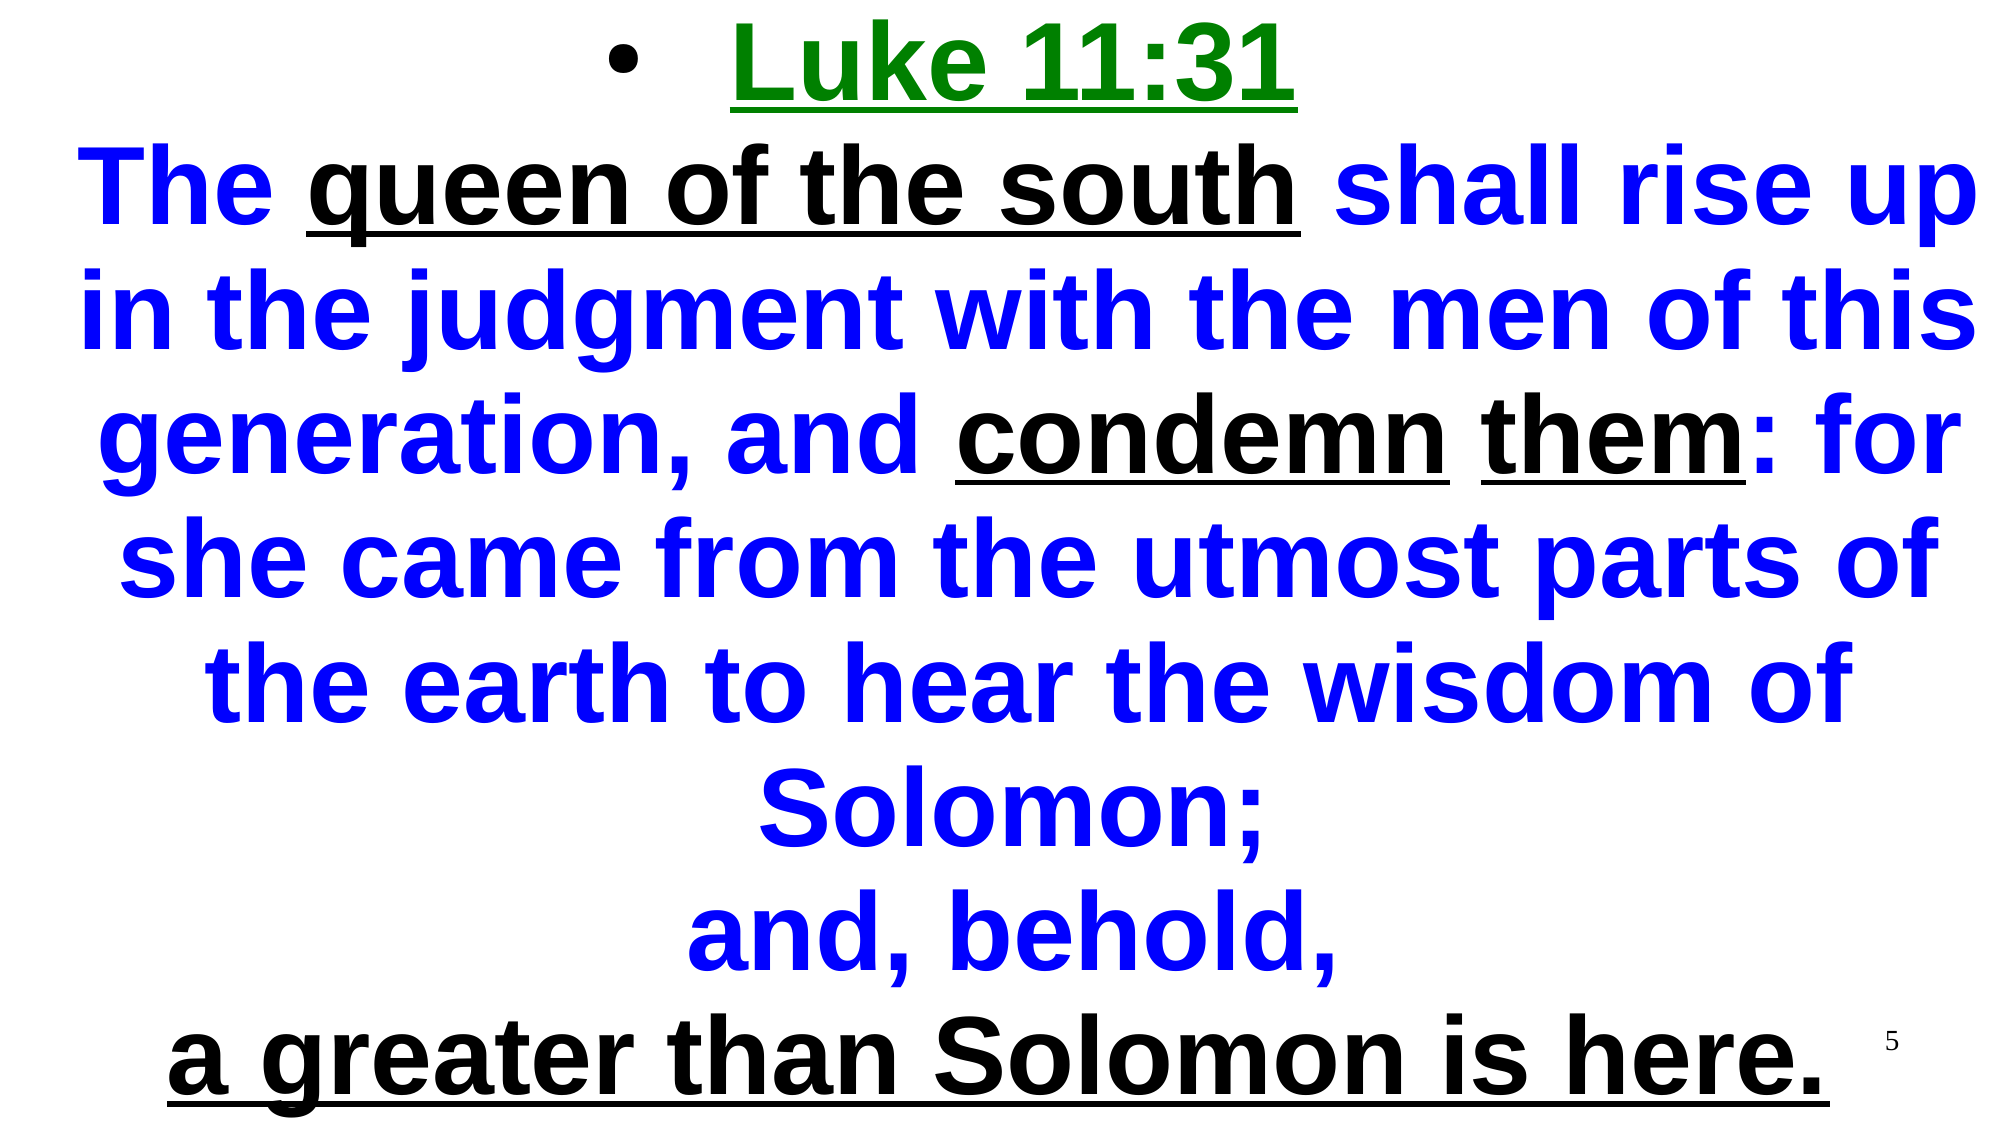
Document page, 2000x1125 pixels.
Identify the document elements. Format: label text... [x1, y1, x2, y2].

list Luke 11:31 The queen of the south shall rise up in the judgment with the men of this generation, and condemn them: for she came from the utmost parts of the earth to hear the wisdom of Solomon; and, behold, a greater than Solomon is here. [0, 0, 1996, 1123]
